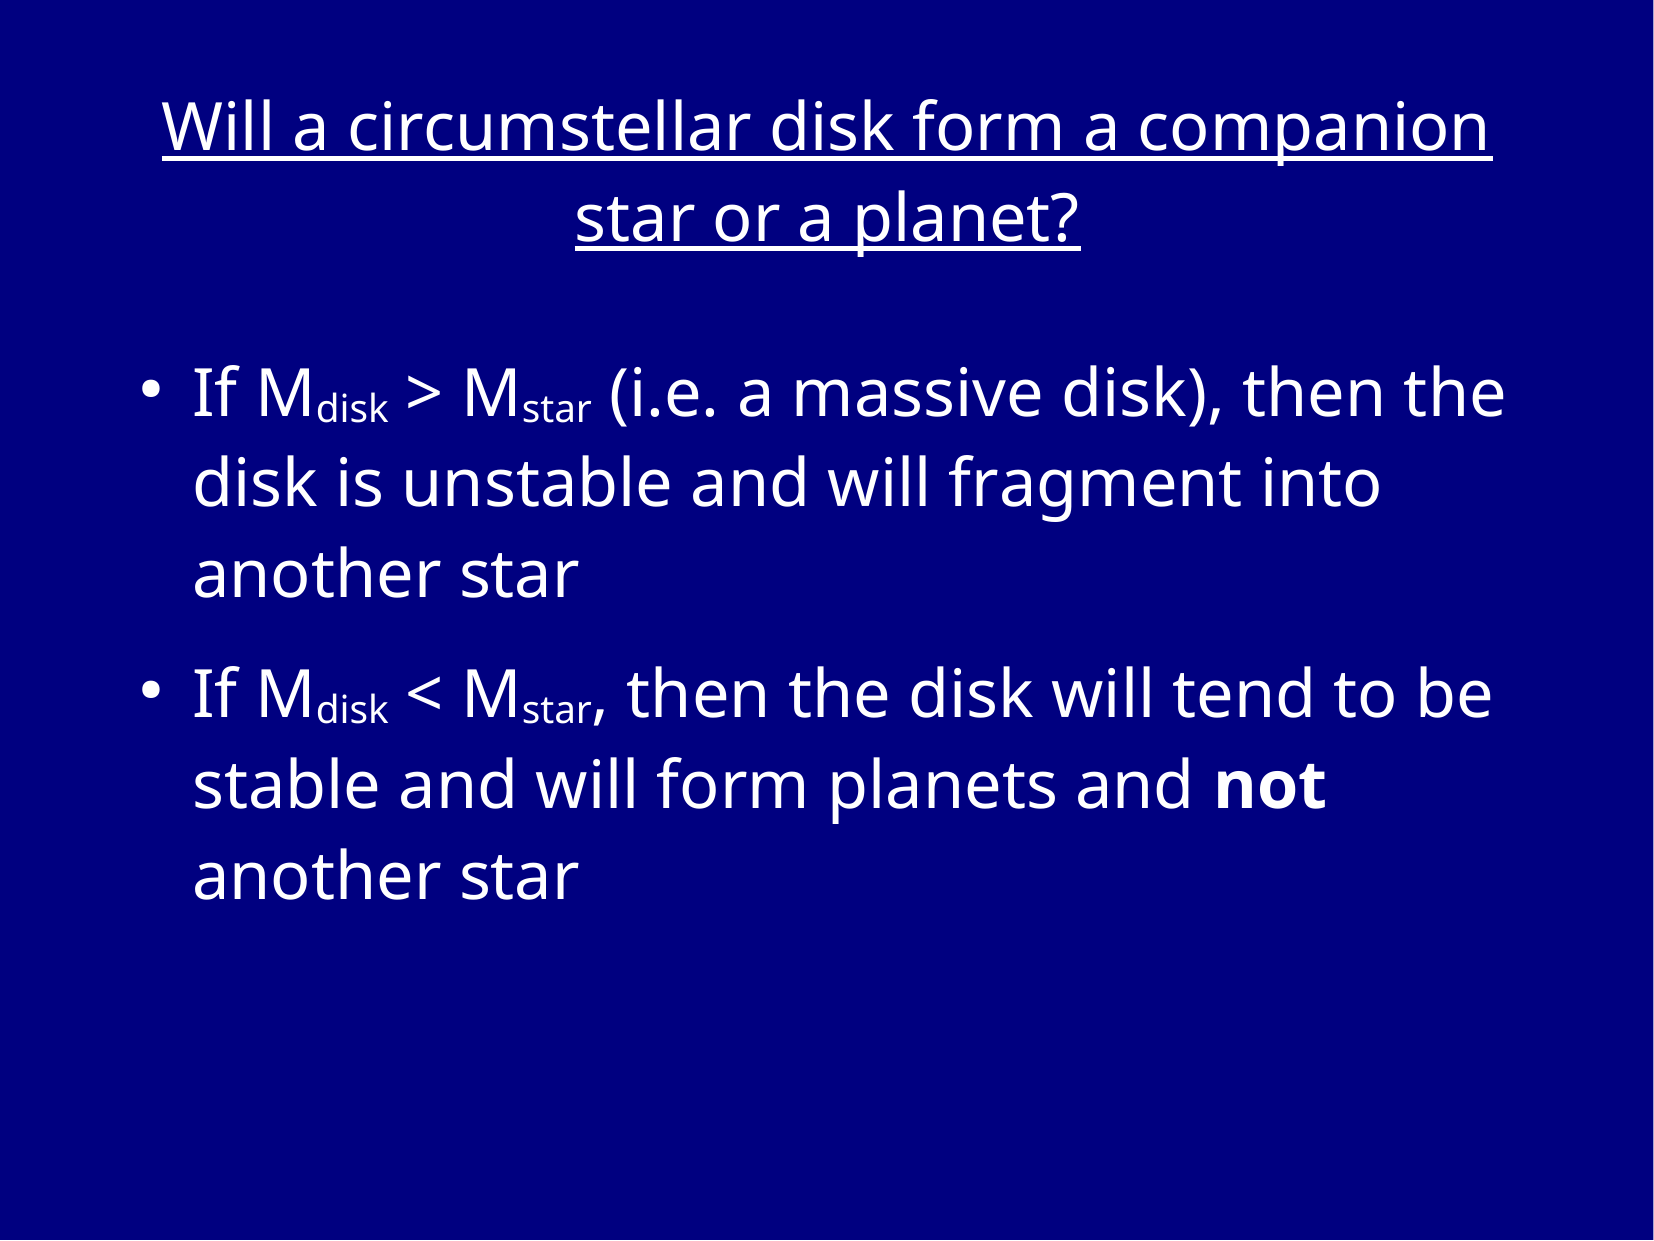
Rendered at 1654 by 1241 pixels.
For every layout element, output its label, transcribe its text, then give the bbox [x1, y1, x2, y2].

list If Mdisk > Mstar (i.e. a massive disk), then the disk is unstable and will fragment into another star If Mdisk < Mstar, then the disk will tend to be stable and will form planets and not another star [121, 344, 1534, 1127]
title Will a circumstellar disk form a companion star or a planet? [121, 93, 1534, 248]
